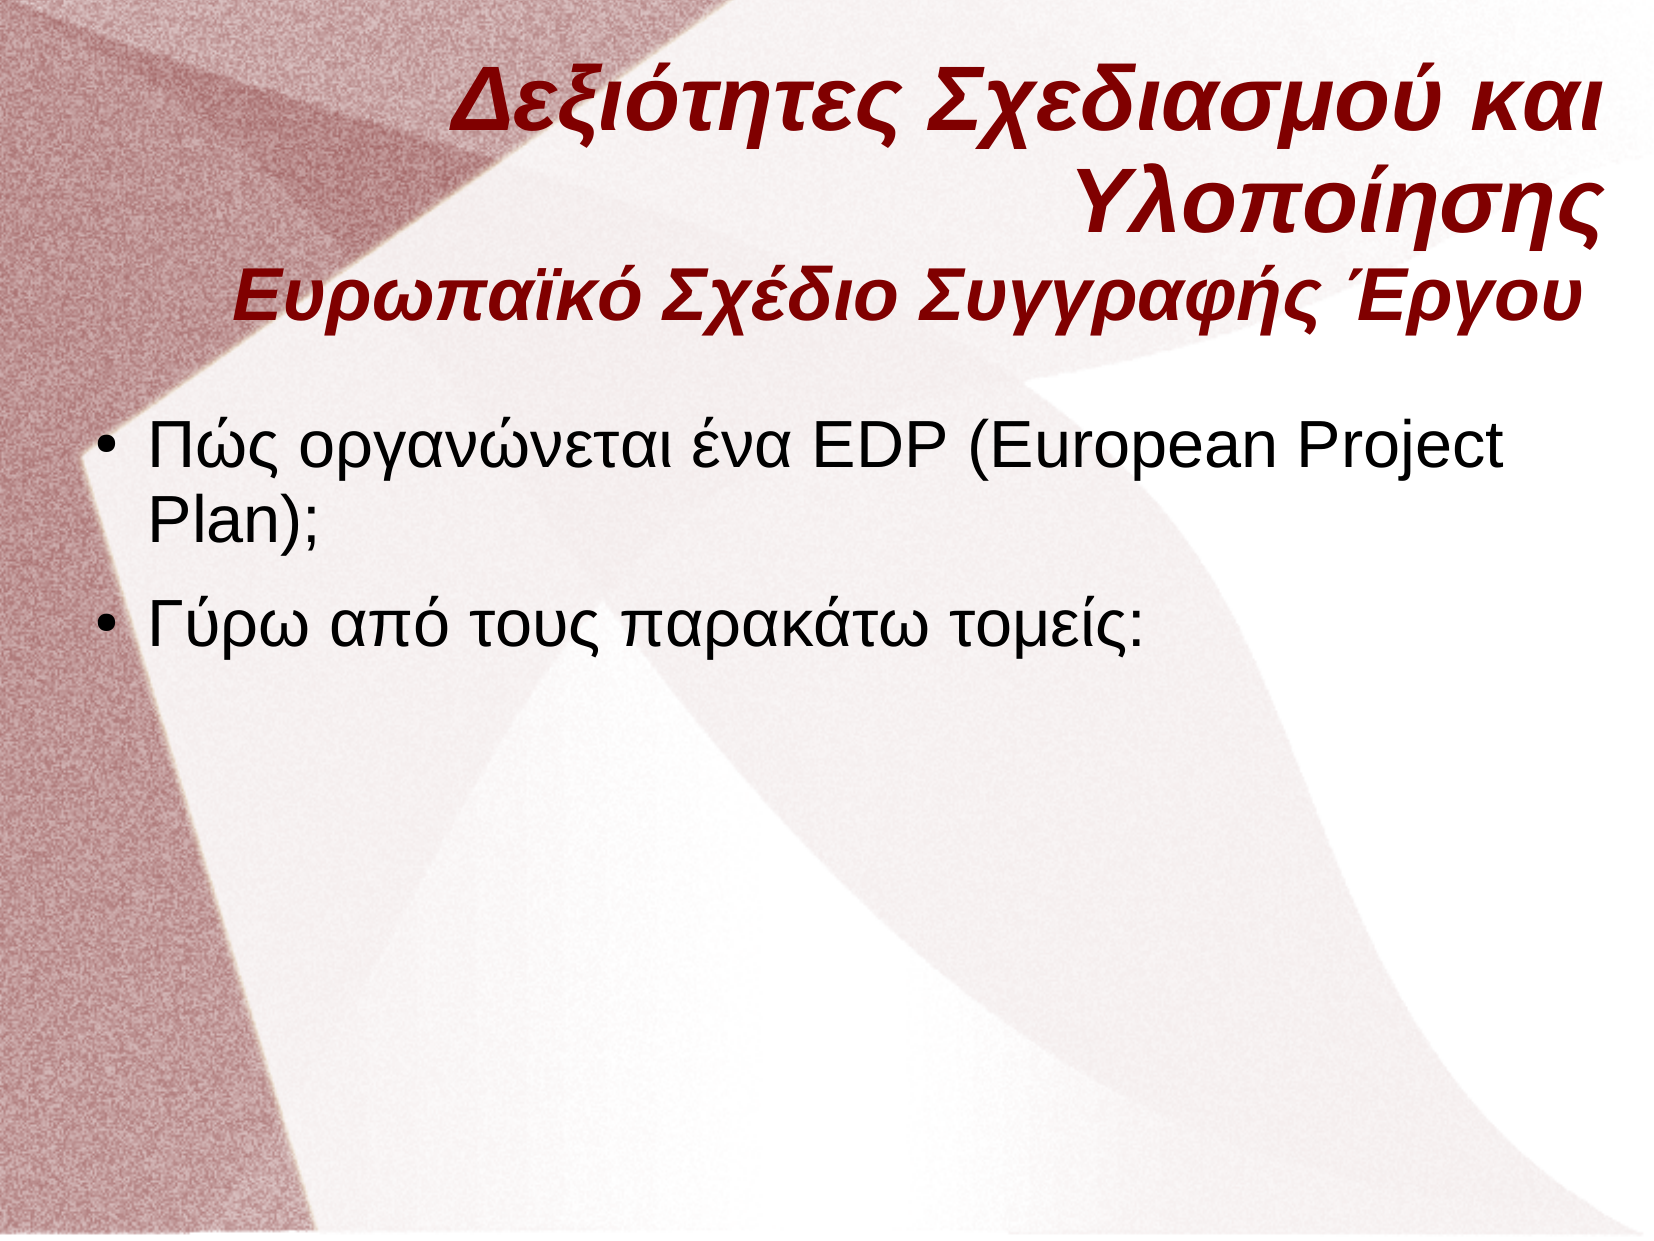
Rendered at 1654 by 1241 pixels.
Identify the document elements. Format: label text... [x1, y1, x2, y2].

list Πώς οργανώνεται ένα EDP (European Project Plan); Γύρω από τους παρακάτω τομείς: [76, 407, 1566, 810]
picture [0, 0, 1654, 1241]
title Δεξιότητες Σχεδιασμού και Υλοποίησης Ευρωπαϊκό Σχέδιο Συγγραφής Έργου [59, 29, 1607, 355]
